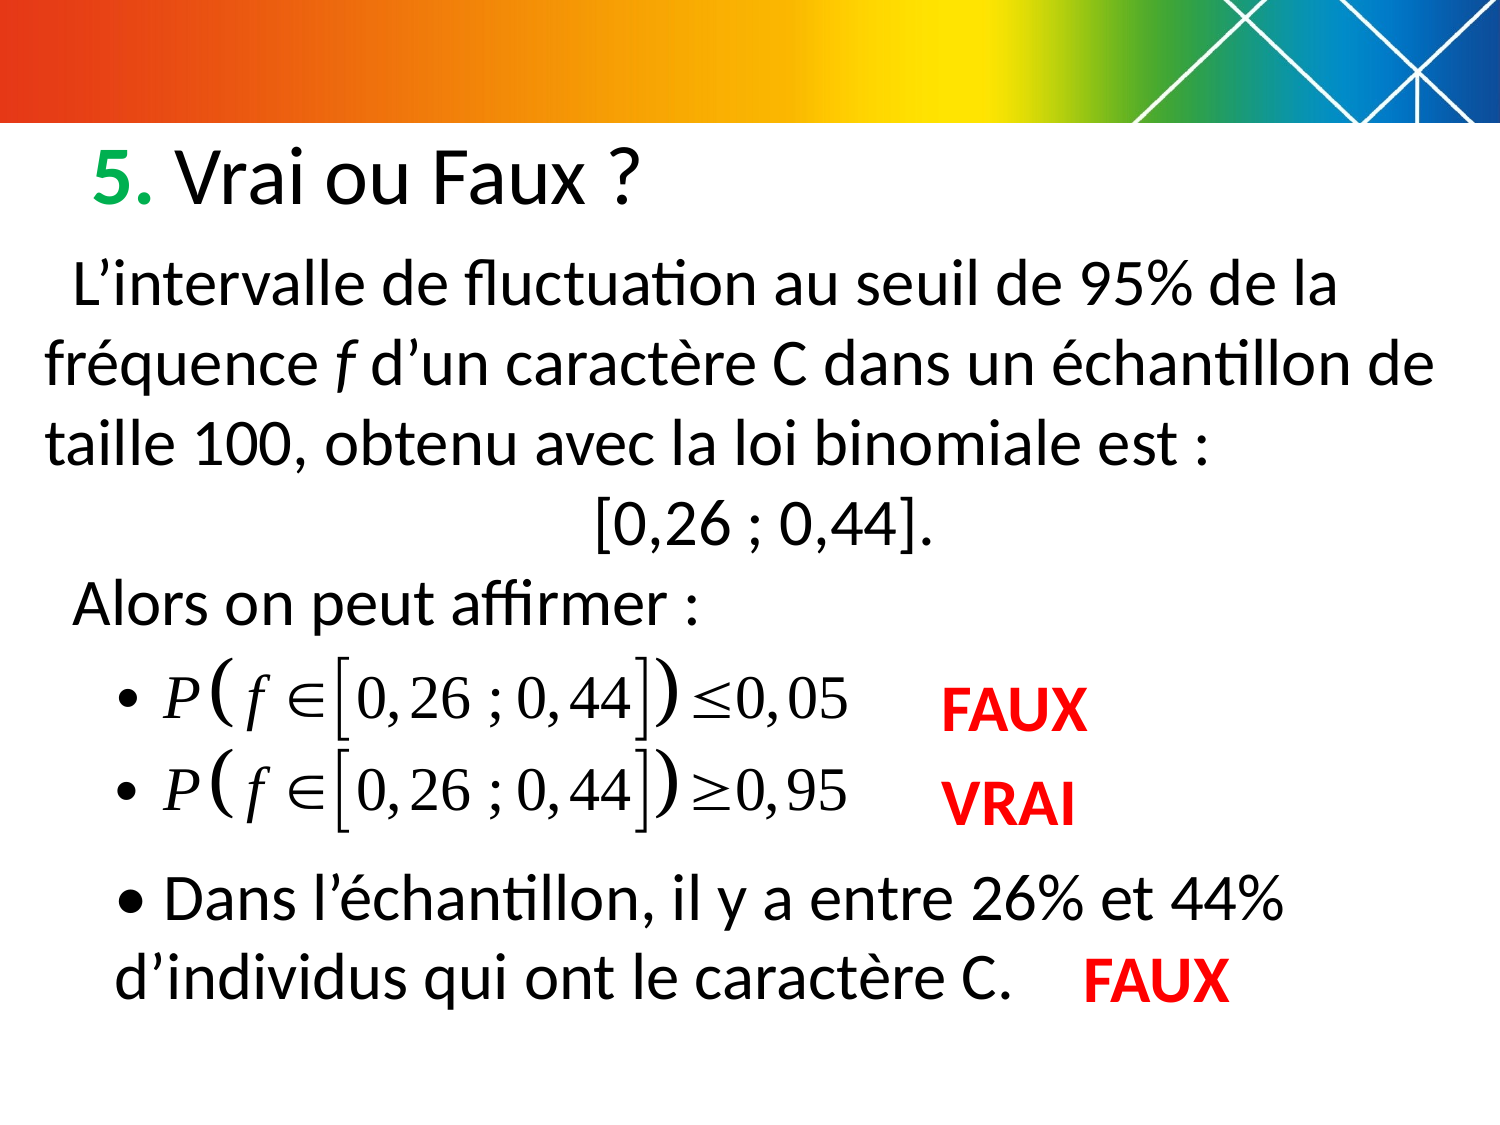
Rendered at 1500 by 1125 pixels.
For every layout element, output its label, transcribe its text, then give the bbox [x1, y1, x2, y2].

text_box L’intervalle de fluctuation au seuil de 95% de la fréquence f d’un caractère C dans un échantillon de taille 100, obtenu avec la loi binomiale est : [0,26 ; 0,44]. Alors on peut affirmer : [29, 231, 1471, 647]
text_box FAUX [1068, 928, 1282, 1024]
text_box • Dans l’échantillon, il y a entre 26% et 44% d’individus qui ont le caractère C. [100, 915, 1353, 1021]
text_box • [101, 646, 152, 739]
chart [152, 646, 862, 853]
picture [1340, 0, 1500, 123]
text_box VRAI [927, 751, 1140, 847]
text_box • [862, 646, 1354, 742]
text_box • [100, 739, 1353, 915]
text_box FAUX [927, 656, 1140, 751]
picture [0, 0, 1347, 123]
title 5. Vrai ou Faux ? [76, 113, 1427, 255]
